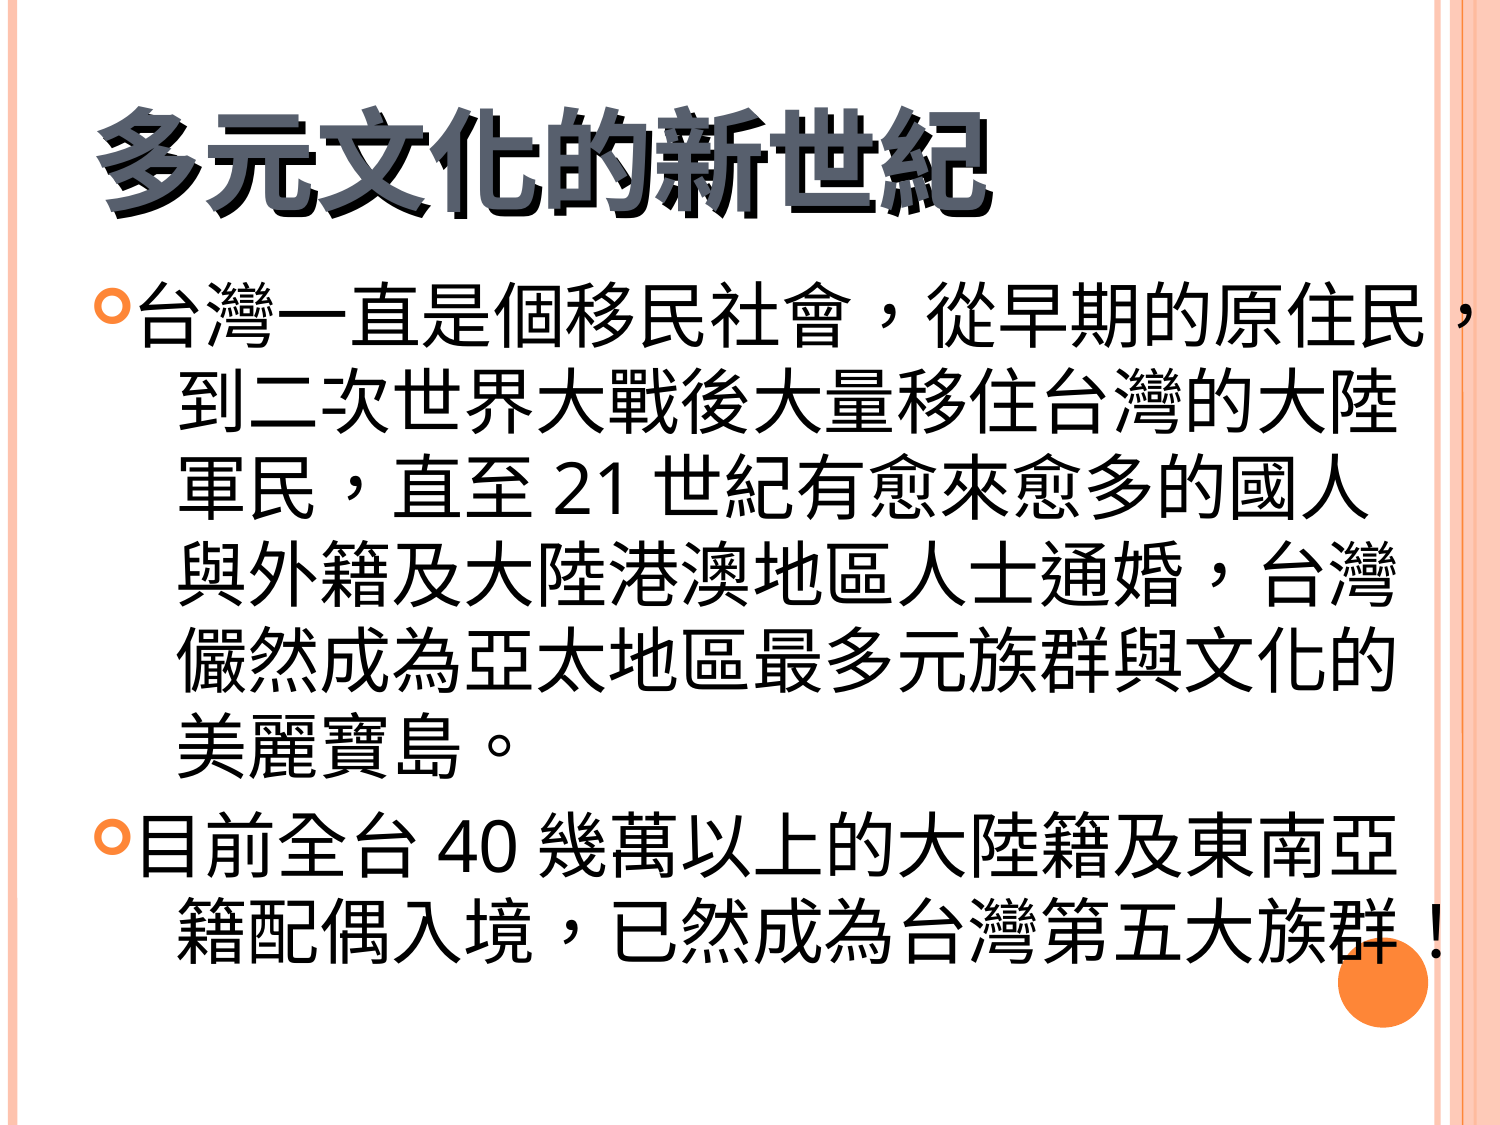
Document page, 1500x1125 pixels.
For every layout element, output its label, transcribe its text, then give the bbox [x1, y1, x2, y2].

list 台灣一直是個移民社會，從早期的原住民，到二次世界大戰後大量移住台灣的大陸軍民，直至21世紀有愈來愈多的國人與外籍及大陸港澳地區人士通婚，台灣儼然成為亞太地區最多元族群與文化的美麗寶島。 目前全台40幾萬以上的大陸籍及東南亞籍配偶入境，已然成為台灣第五大族群！ [75, 262, 1456, 1046]
title 多元文化的新世紀 [75, 45, 1300, 233]
